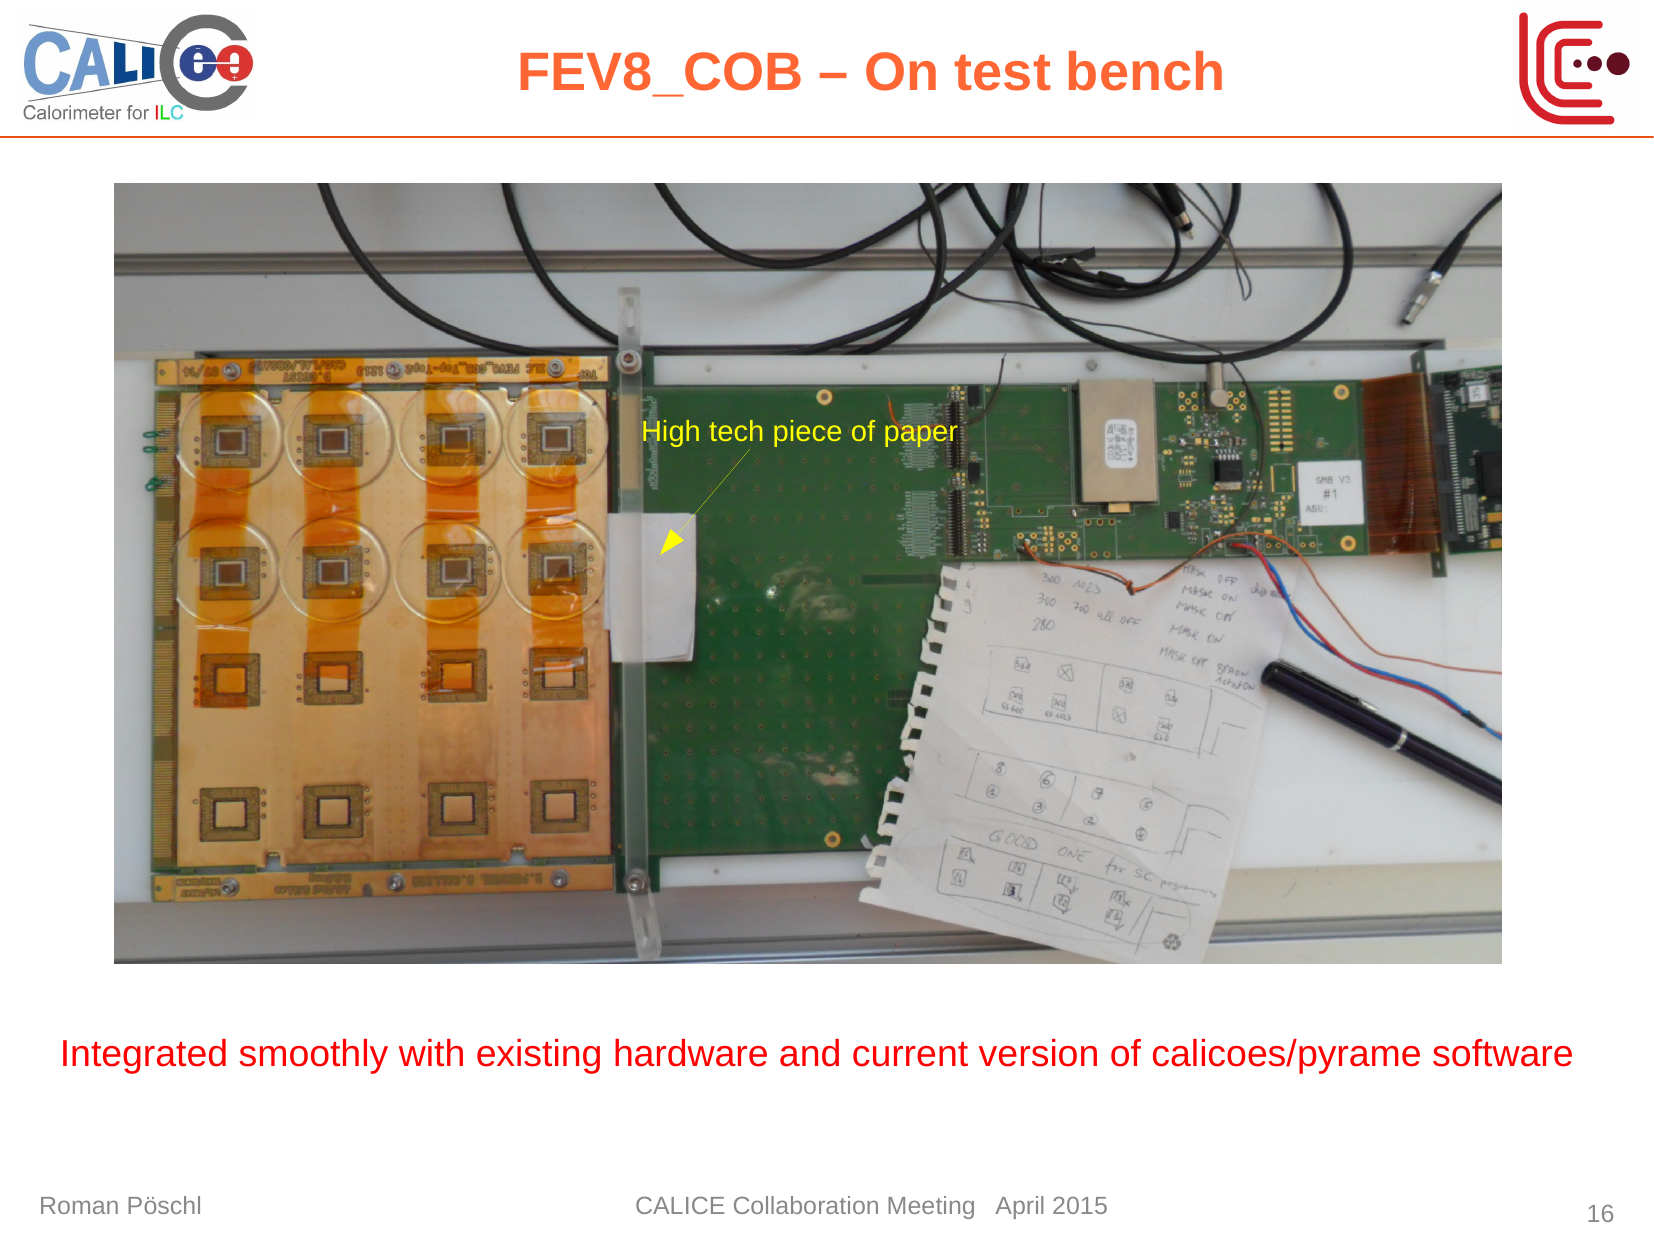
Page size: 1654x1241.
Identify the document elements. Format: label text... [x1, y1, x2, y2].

picture [20, 10, 255, 122]
picture [1508, 2, 1641, 135]
text_box High tech piece of paper [626, 407, 1002, 489]
picture [114, 183, 1502, 964]
text_box Integrated smoothly with existing hardware and current version of calicoes/pyrame software [45, 1025, 1636, 1167]
title FEV8_COB – On test bench [128, 29, 1617, 113]
